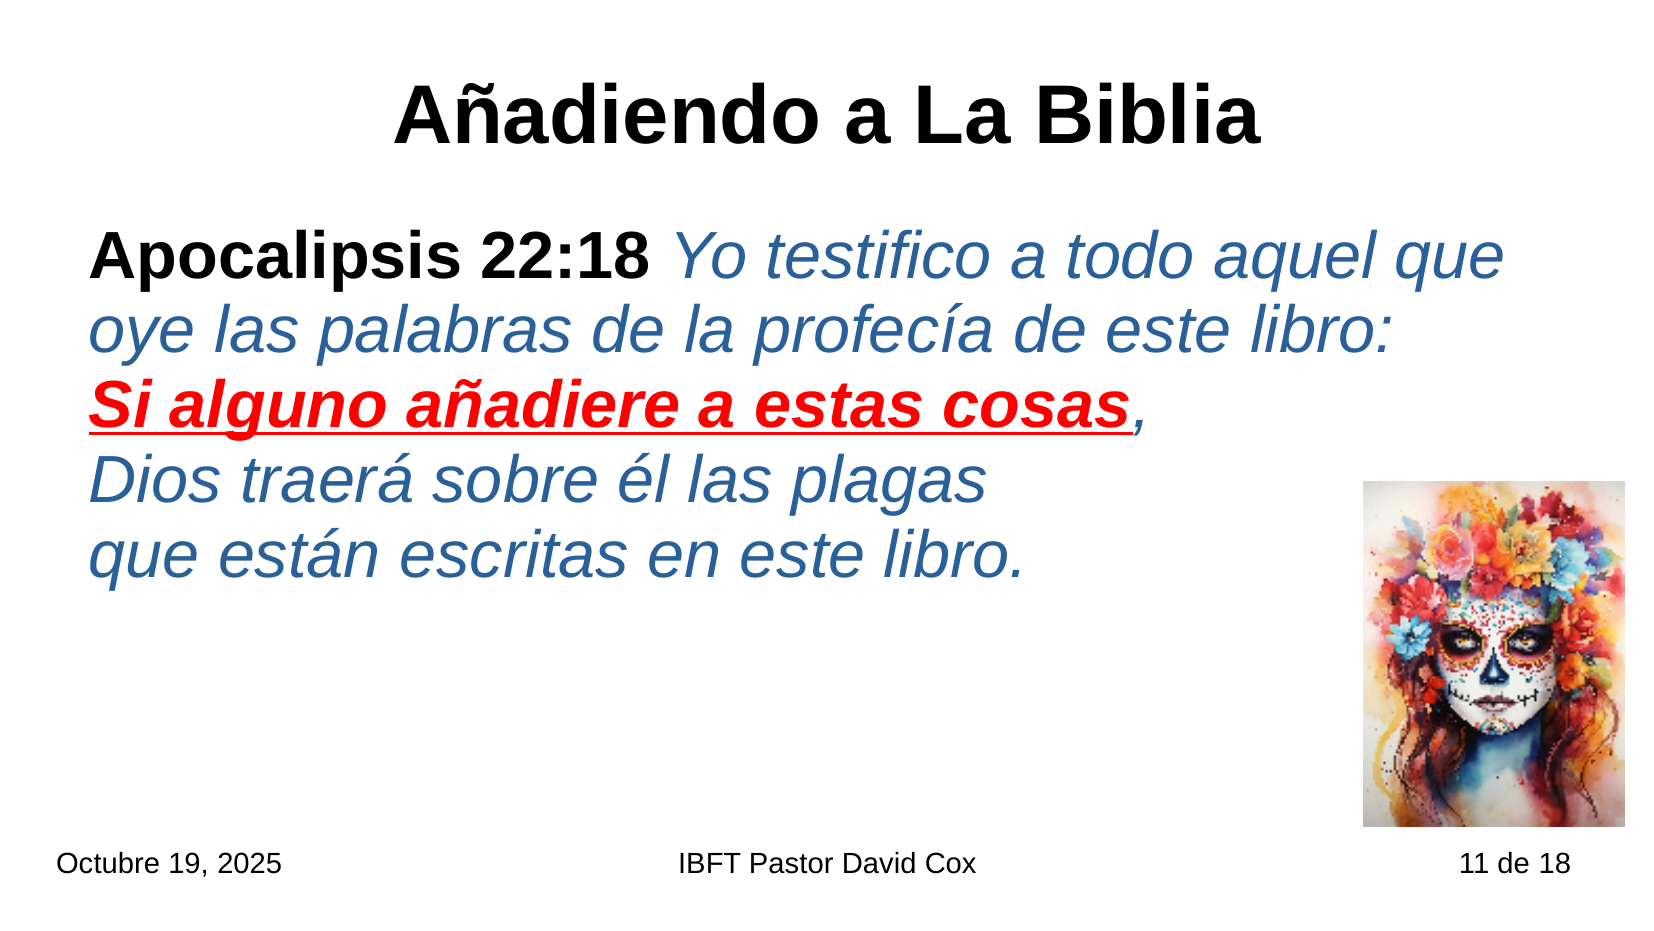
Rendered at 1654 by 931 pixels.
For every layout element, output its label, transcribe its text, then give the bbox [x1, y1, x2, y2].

list Apocalipsis 22:18 Yo testifico a todo aquel que oye las palabras de la profecía de este libro: Si alguno añadiere a estas cosas, Dios traerá sobre él las plagas que están escritas en este libro. [88, 217, 1571, 758]
picture [1363, 481, 1625, 827]
title Añadiendo a La Biblia [82, 37, 1571, 193]
